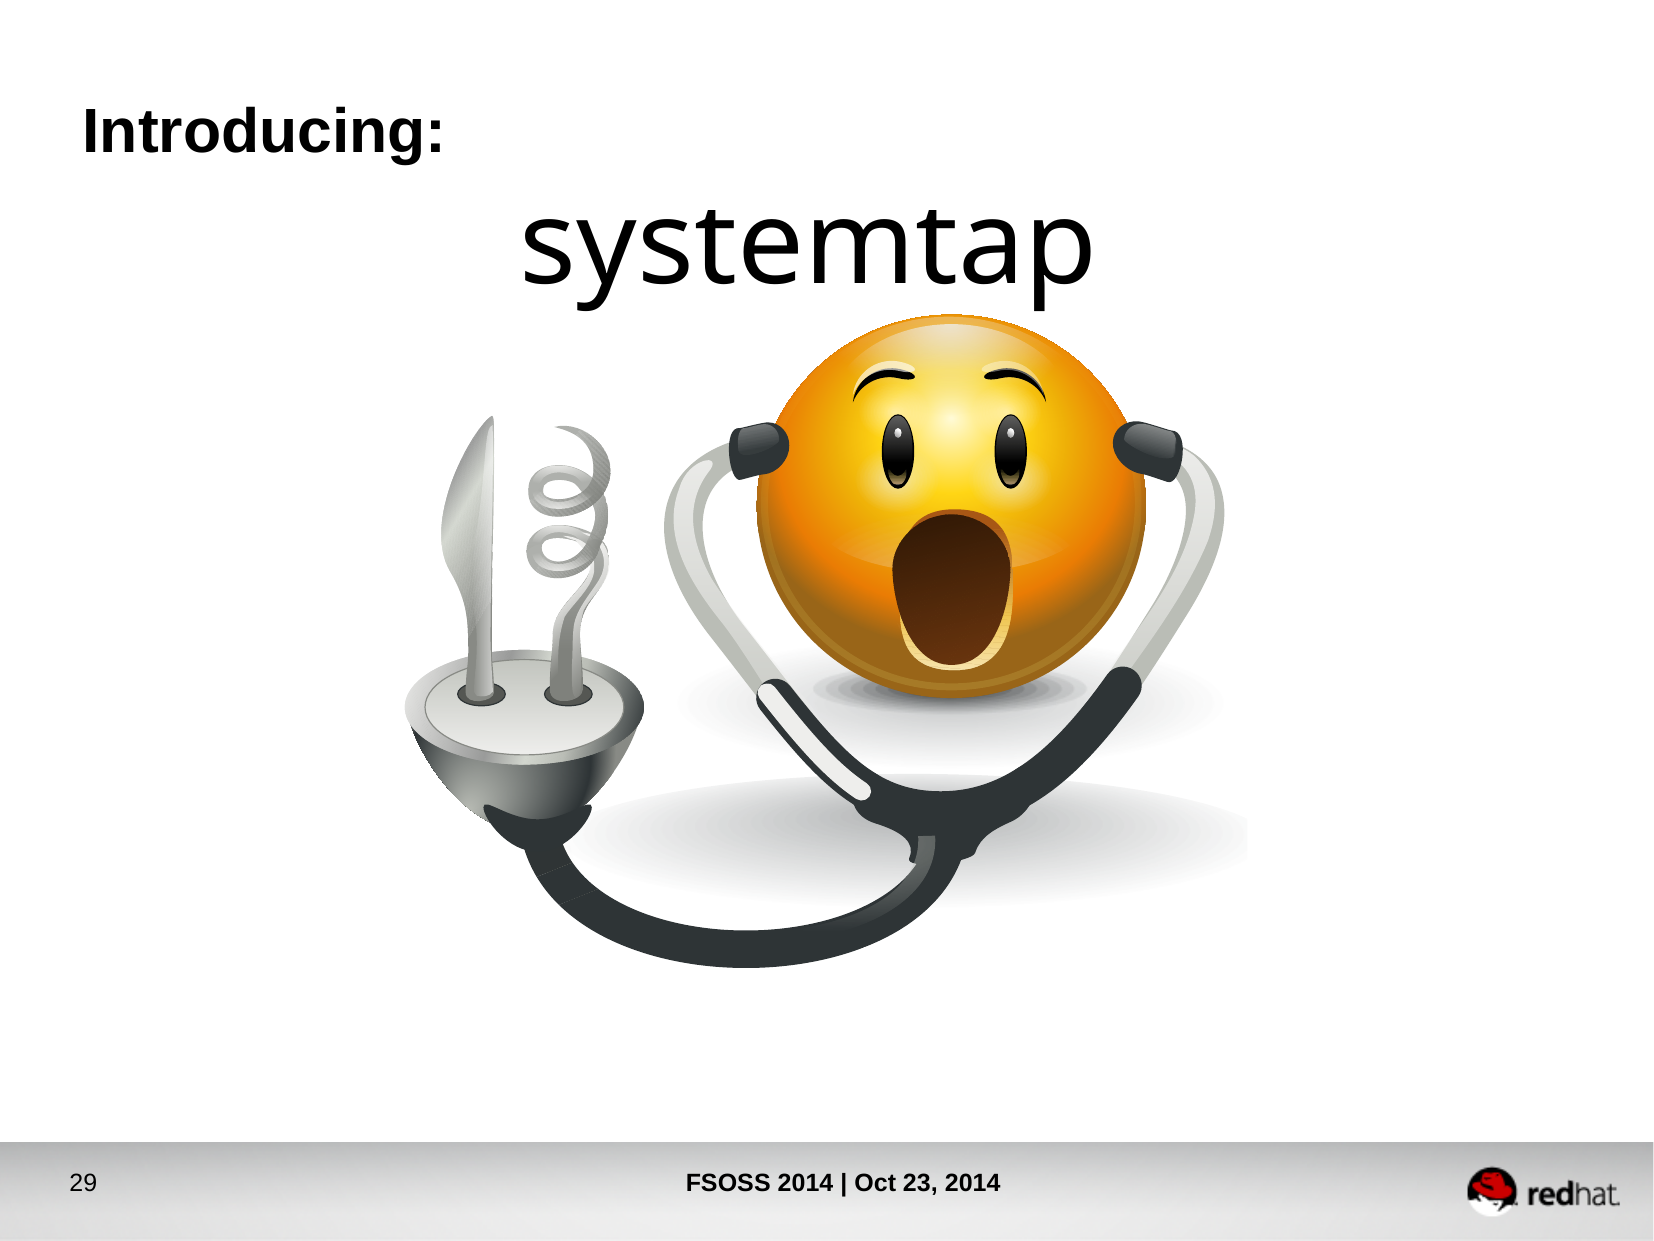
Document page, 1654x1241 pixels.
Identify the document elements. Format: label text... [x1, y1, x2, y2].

picture [375, 210, 1248, 1016]
title Introducing: [82, 37, 1571, 226]
picture [0, 1142, 1654, 1241]
